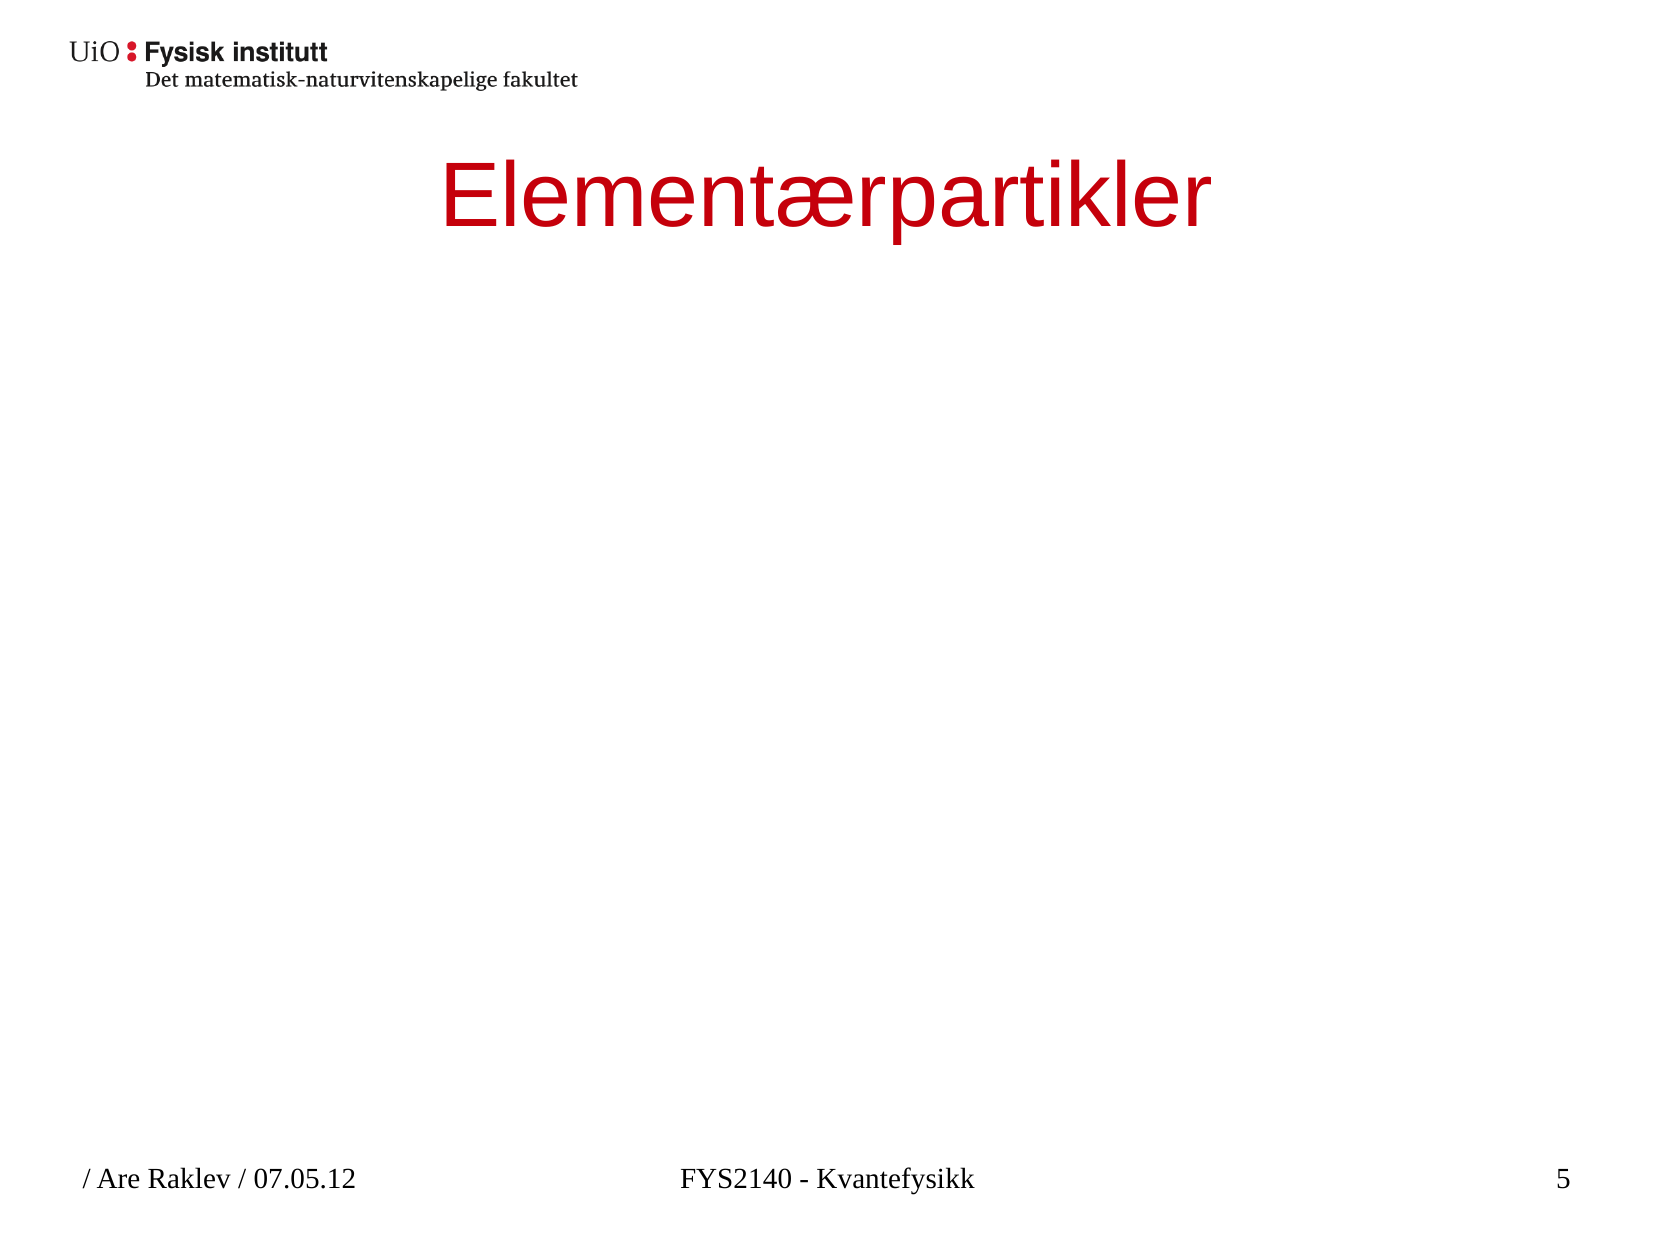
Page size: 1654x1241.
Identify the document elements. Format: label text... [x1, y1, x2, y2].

picture [68, 37, 581, 93]
title Elementærpartikler [82, 90, 1571, 298]
